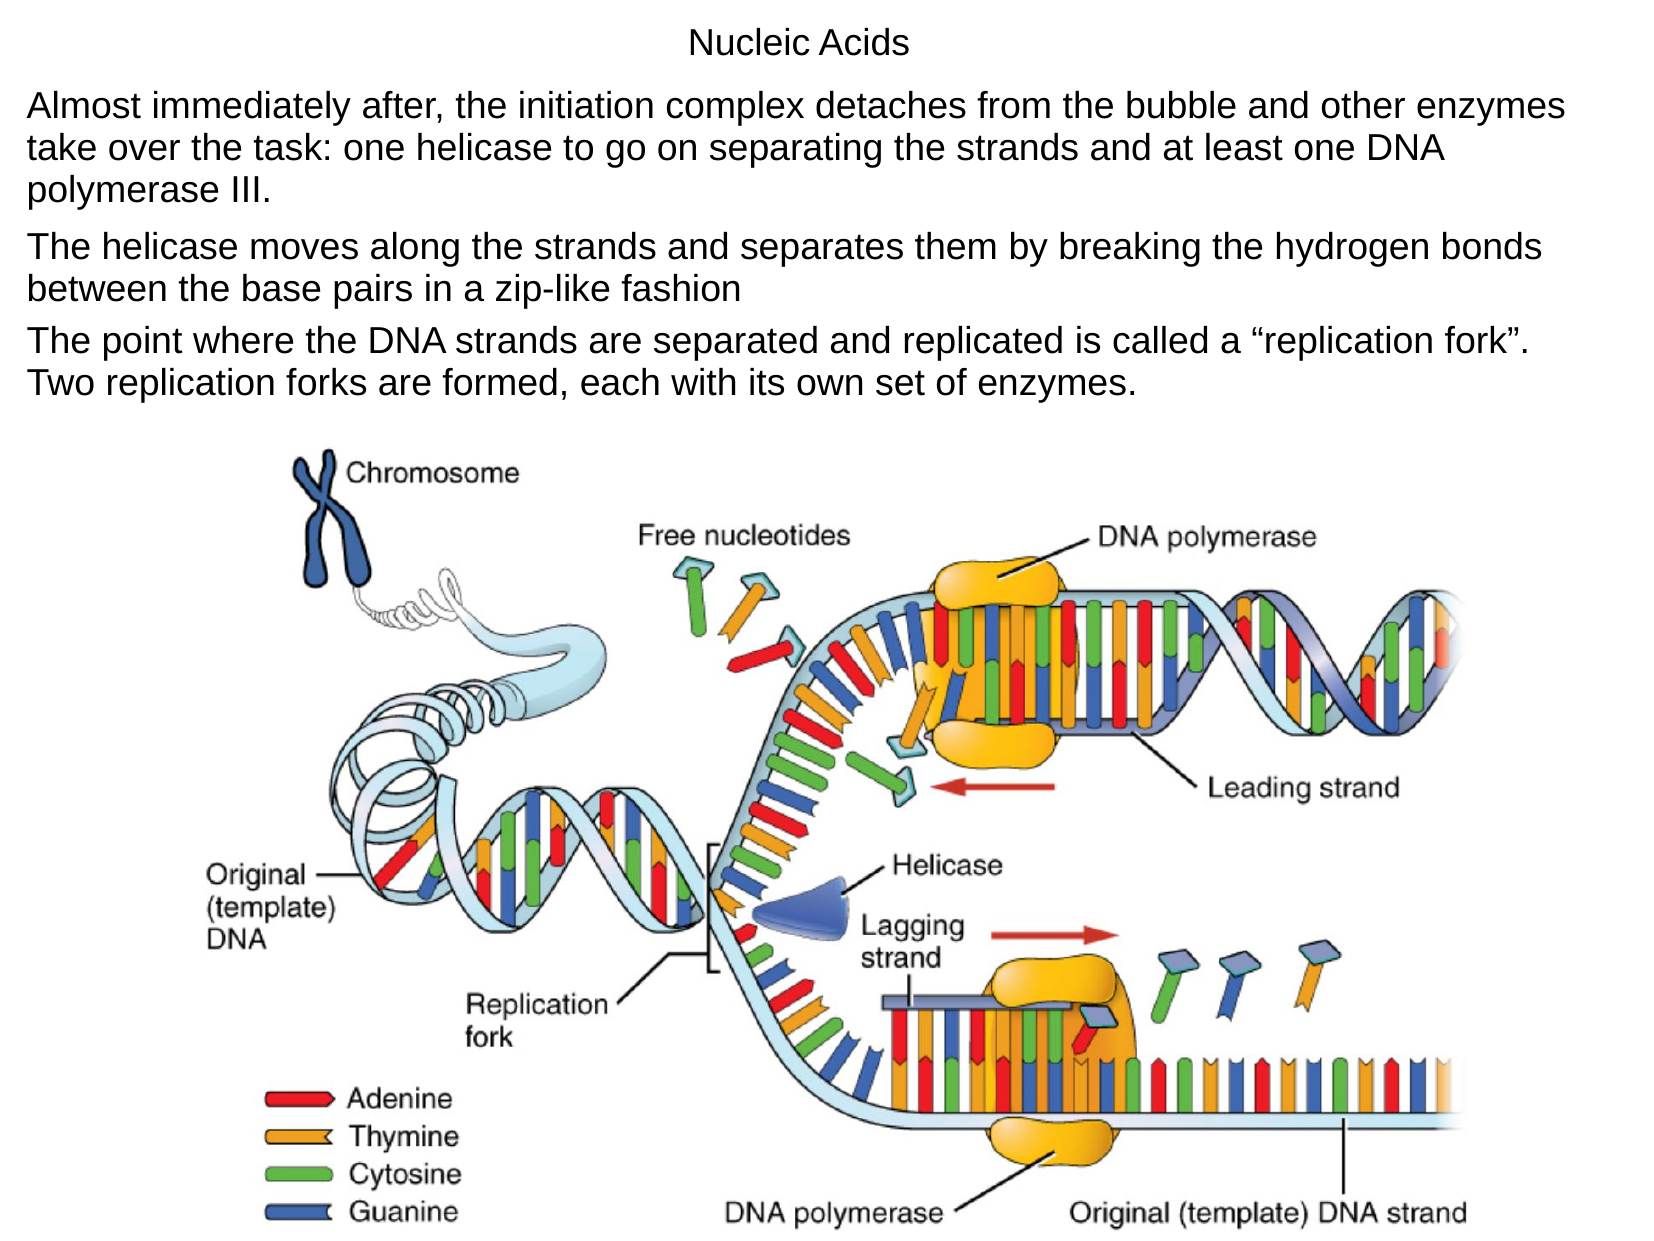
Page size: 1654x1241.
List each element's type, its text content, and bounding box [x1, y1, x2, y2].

text_box Nucleic Acids [673, 14, 1654, 71]
text_box The point where the DNA strands are separated and replicated is called a “replication fork”. Two replication forks are formed, each with its own set of enzymes. [11, 311, 1589, 411]
text_box Almost immediately after, the initiation complex detaches from the bubble and other enzymes take over the task: one helicase to go on separating the strands and at least one DNA polymerase III. [11, 76, 1607, 260]
text_box The helicase moves along the strands and separates them by breaking the hydrogen bonds between the base pairs in a zip-like fashion [11, 218, 1595, 317]
picture [199, 416, 1471, 1241]
